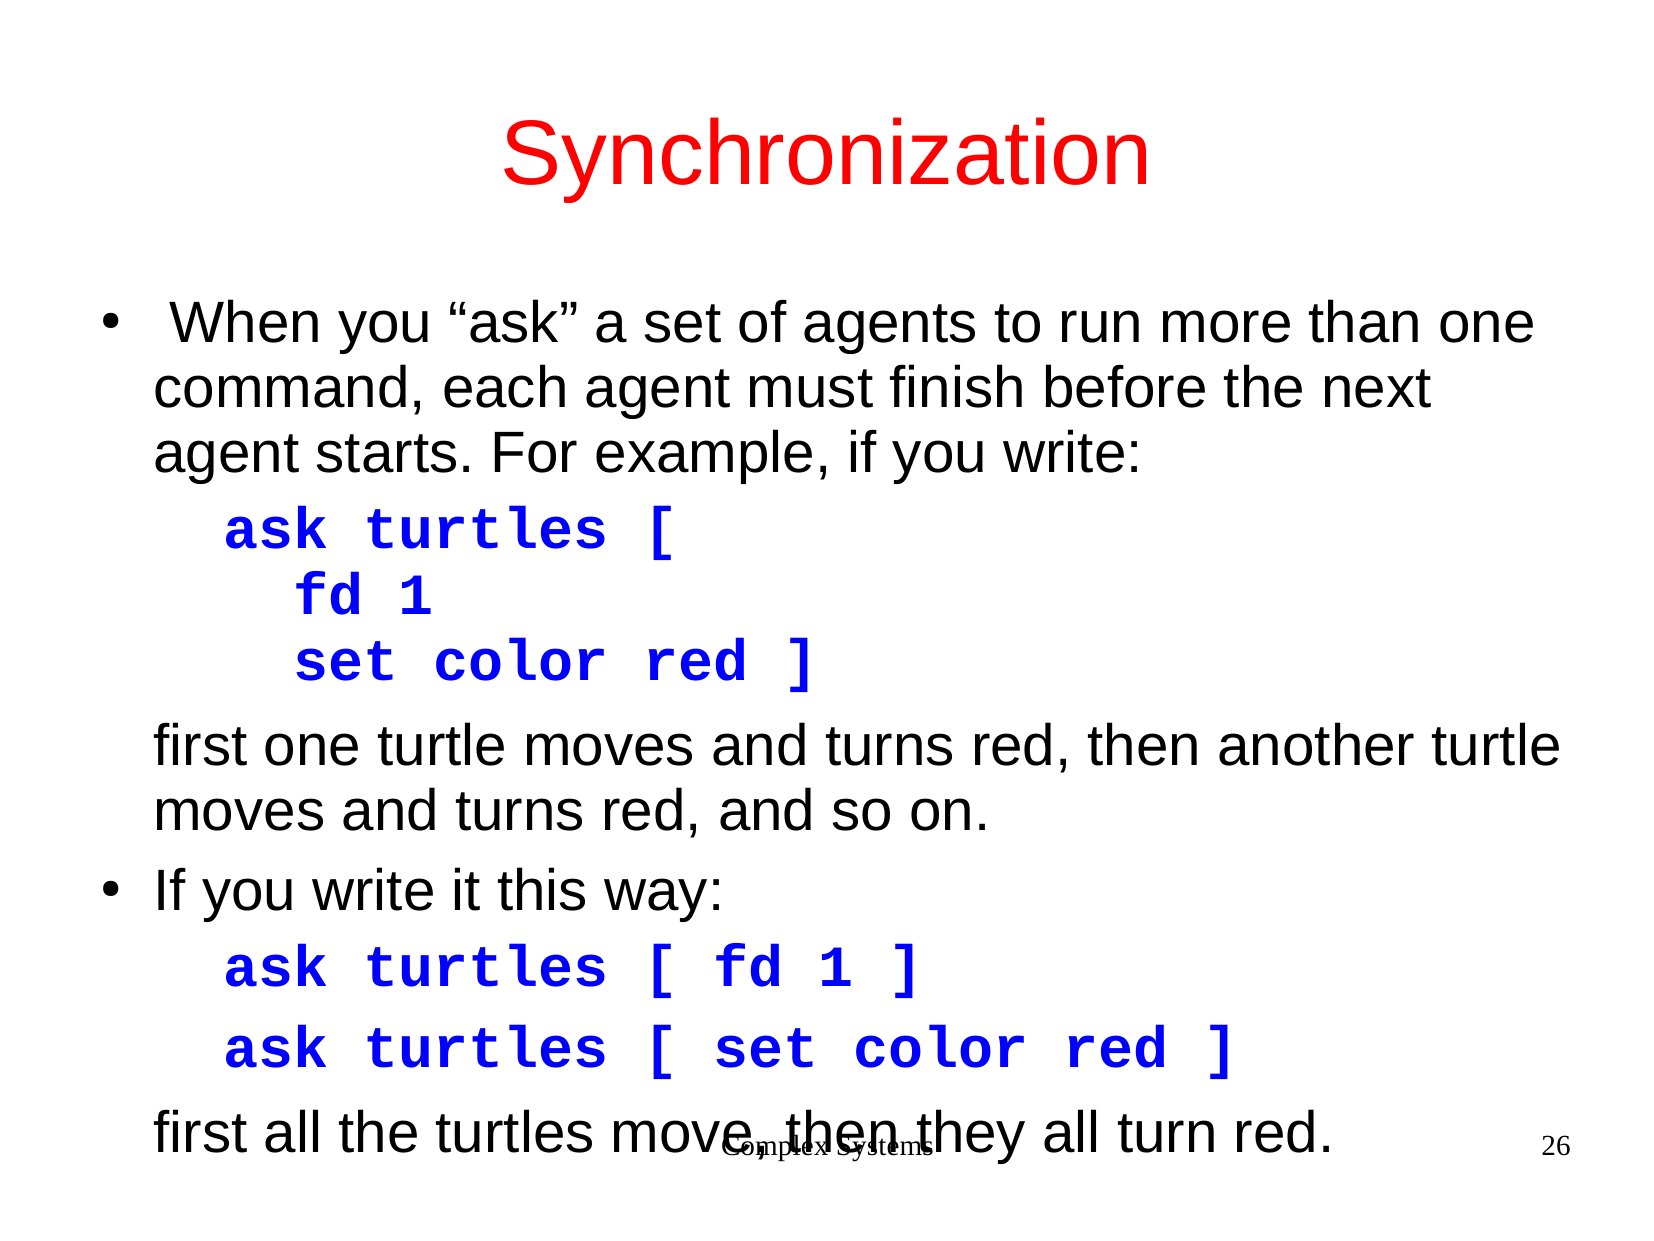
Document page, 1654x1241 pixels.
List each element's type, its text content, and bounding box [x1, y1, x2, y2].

list When you “ask” a set of agents to run more than one command, each agent must finish before the next agent starts. For example, if you write: ask turtles [ fd 1 set color red ] first one turtle moves and turns red, then another turtle moves and turns red, and so on. If you write it this way: ask turtles [ fd 1 ] ask turtles [ set color red ] first all the turtles move, then they all turn red. [82, 290, 1571, 1165]
title Synchronization [82, 49, 1571, 257]
